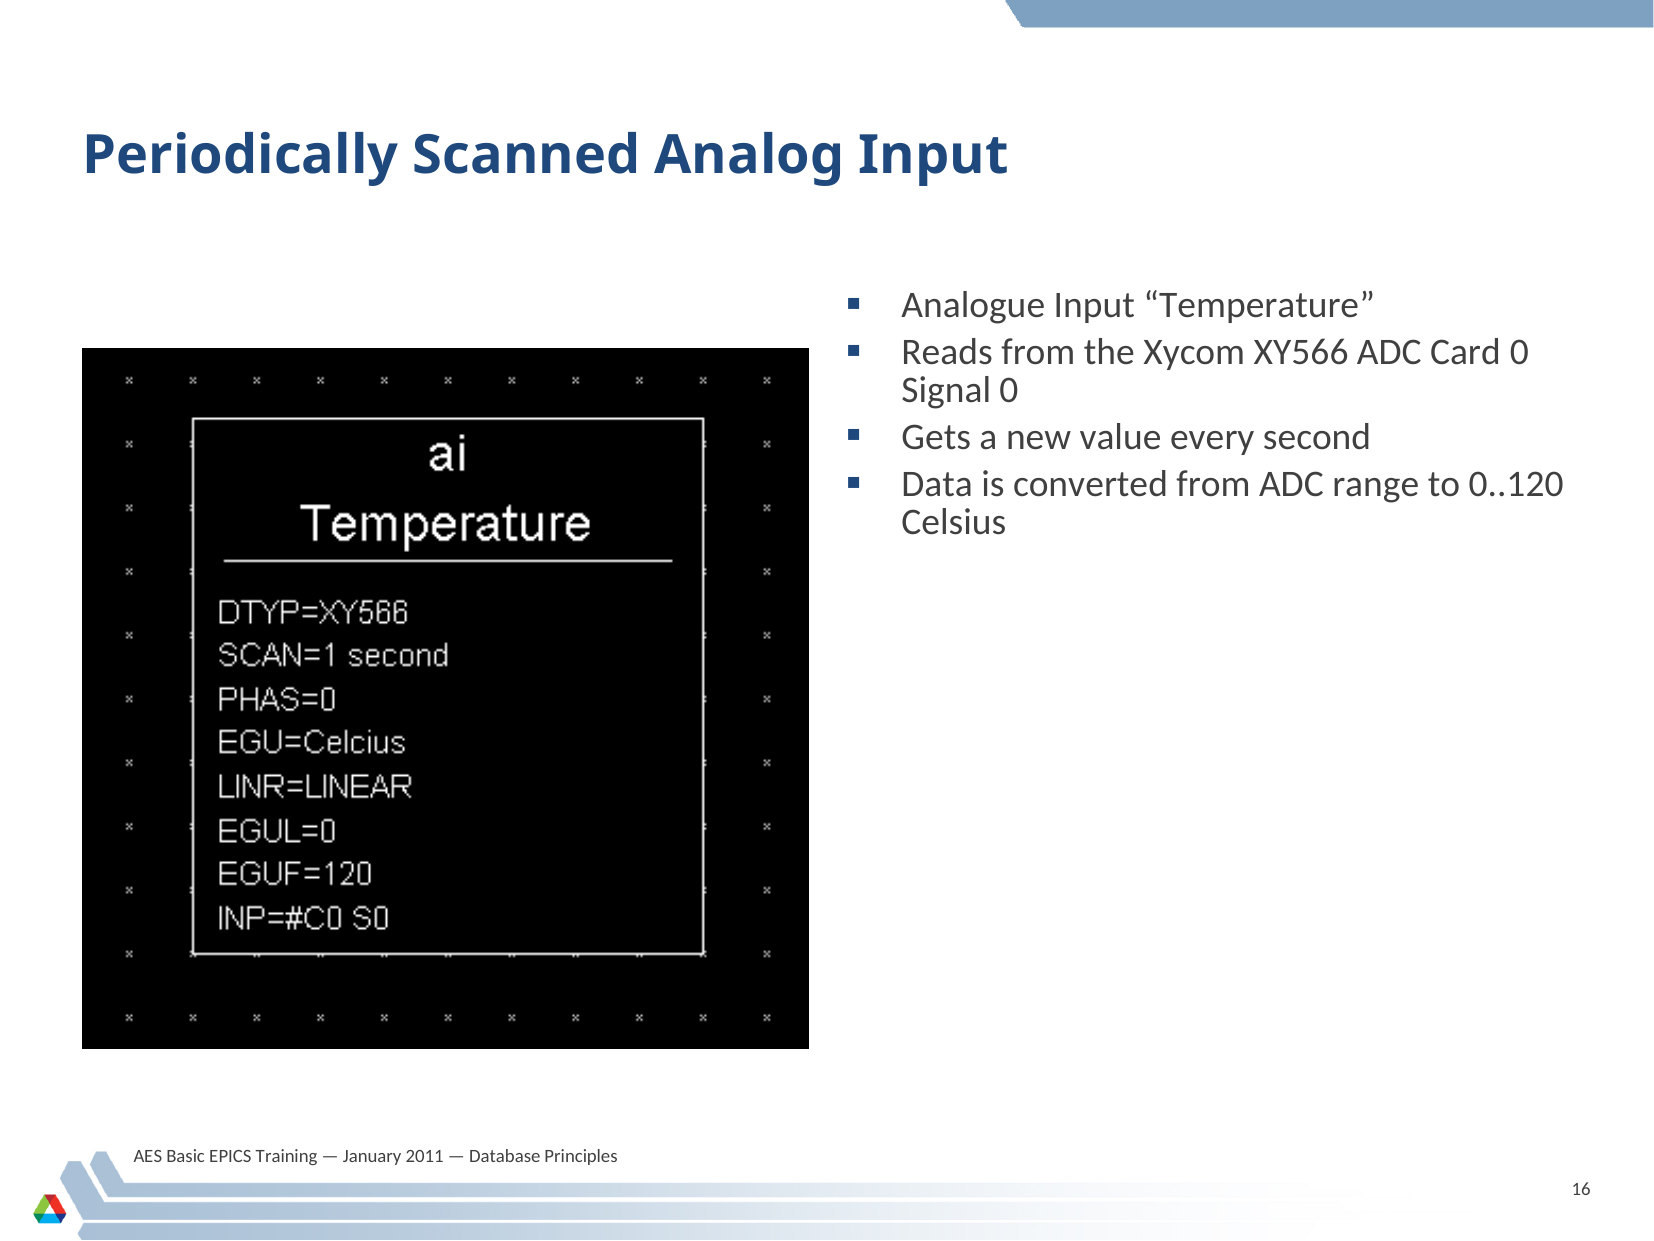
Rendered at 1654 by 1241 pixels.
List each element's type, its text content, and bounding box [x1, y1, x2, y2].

title Periodically Scanned Analog Input [82, 49, 1571, 257]
list Analogue Input “Temperature” Reads from the Xycom XY566 ADC Card 0 Signal 0 Gets a new value every second Data is converted from ADC range to 0..120 Celsius [845, 289, 1572, 1108]
picture [0, 0, 1654, 29]
picture [0, 1143, 1654, 1240]
picture [82, 348, 809, 1049]
